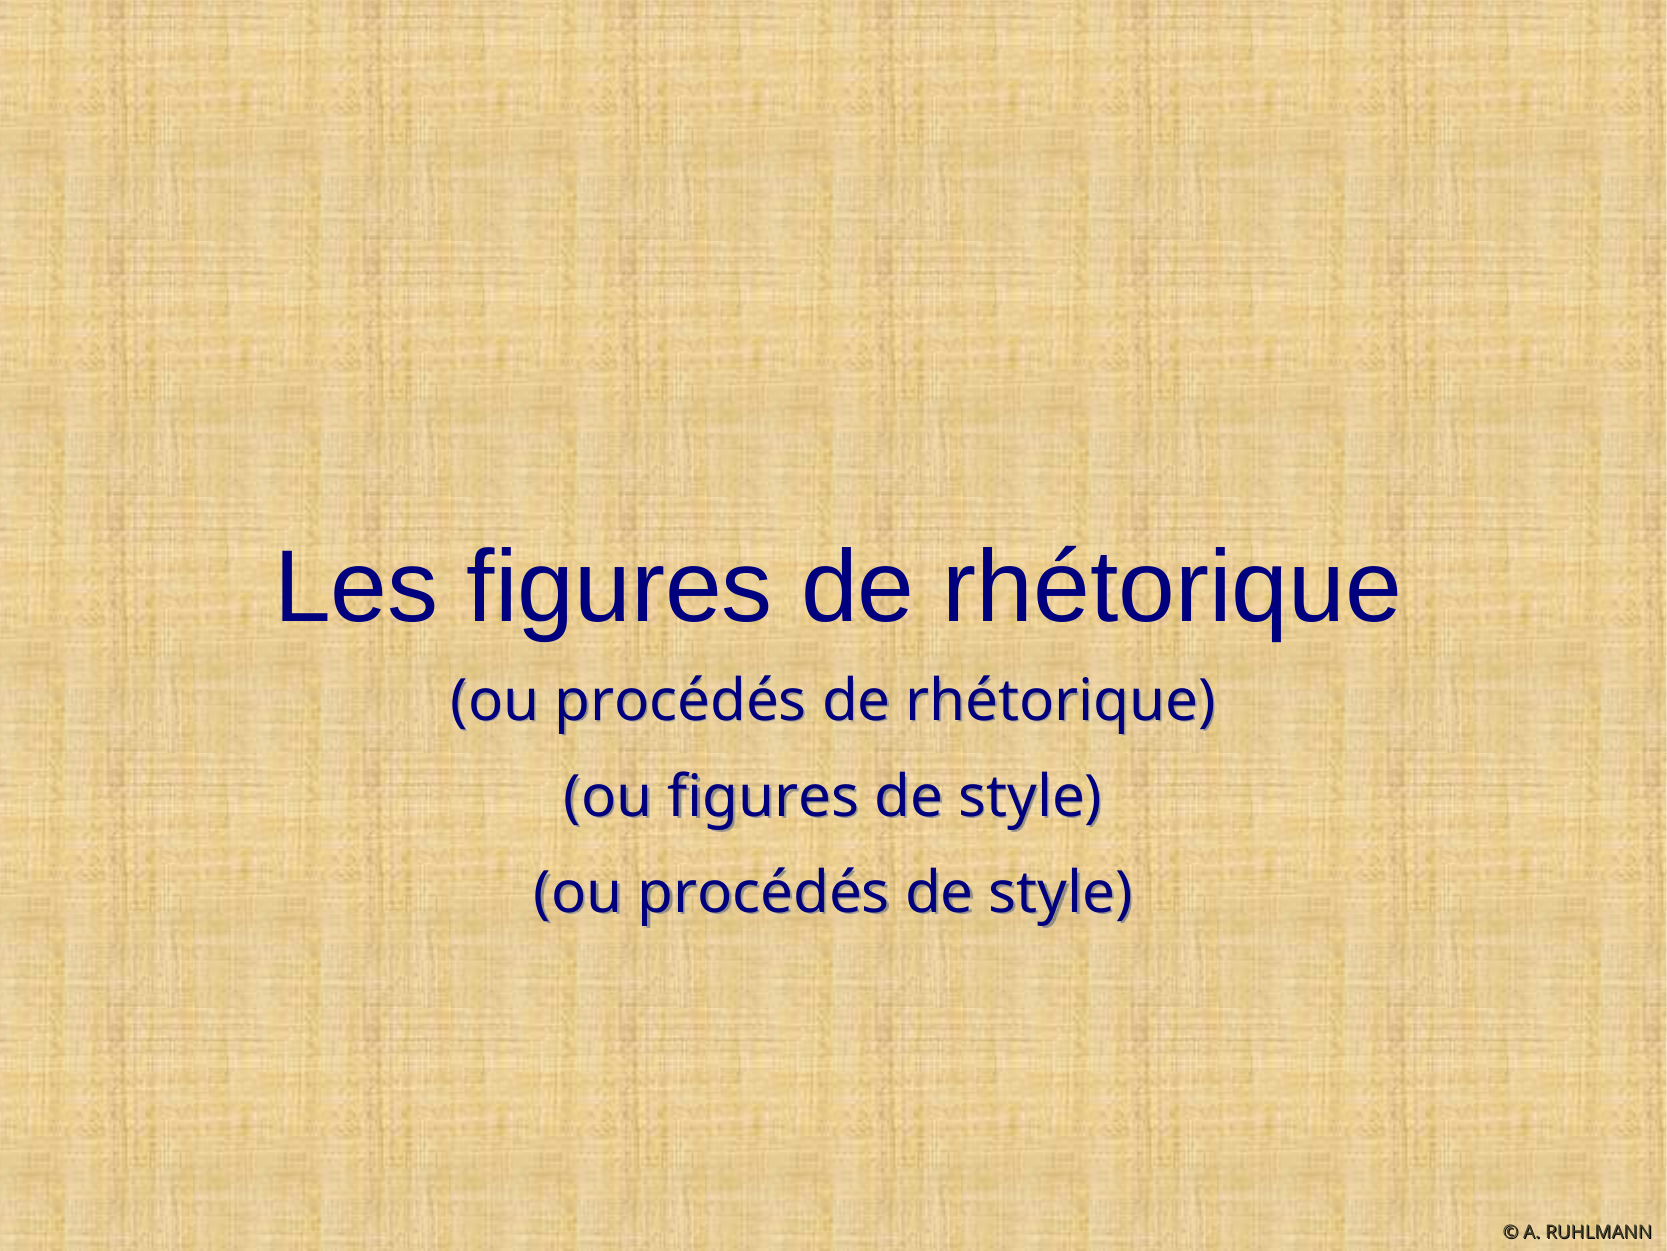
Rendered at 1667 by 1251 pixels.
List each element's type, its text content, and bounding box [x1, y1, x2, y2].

text_box (ou figures de style) [162, 758, 1505, 854]
text_box (ou procédés de rhétorique) [162, 662, 1505, 751]
text_box © A. RUHLMANN [1412, 1212, 1667, 1251]
text_box (ou procédés de style) [162, 854, 1505, 955]
title Les figures de rhétorique [124, 373, 1542, 652]
picture [0, 0, 1667, 1251]
